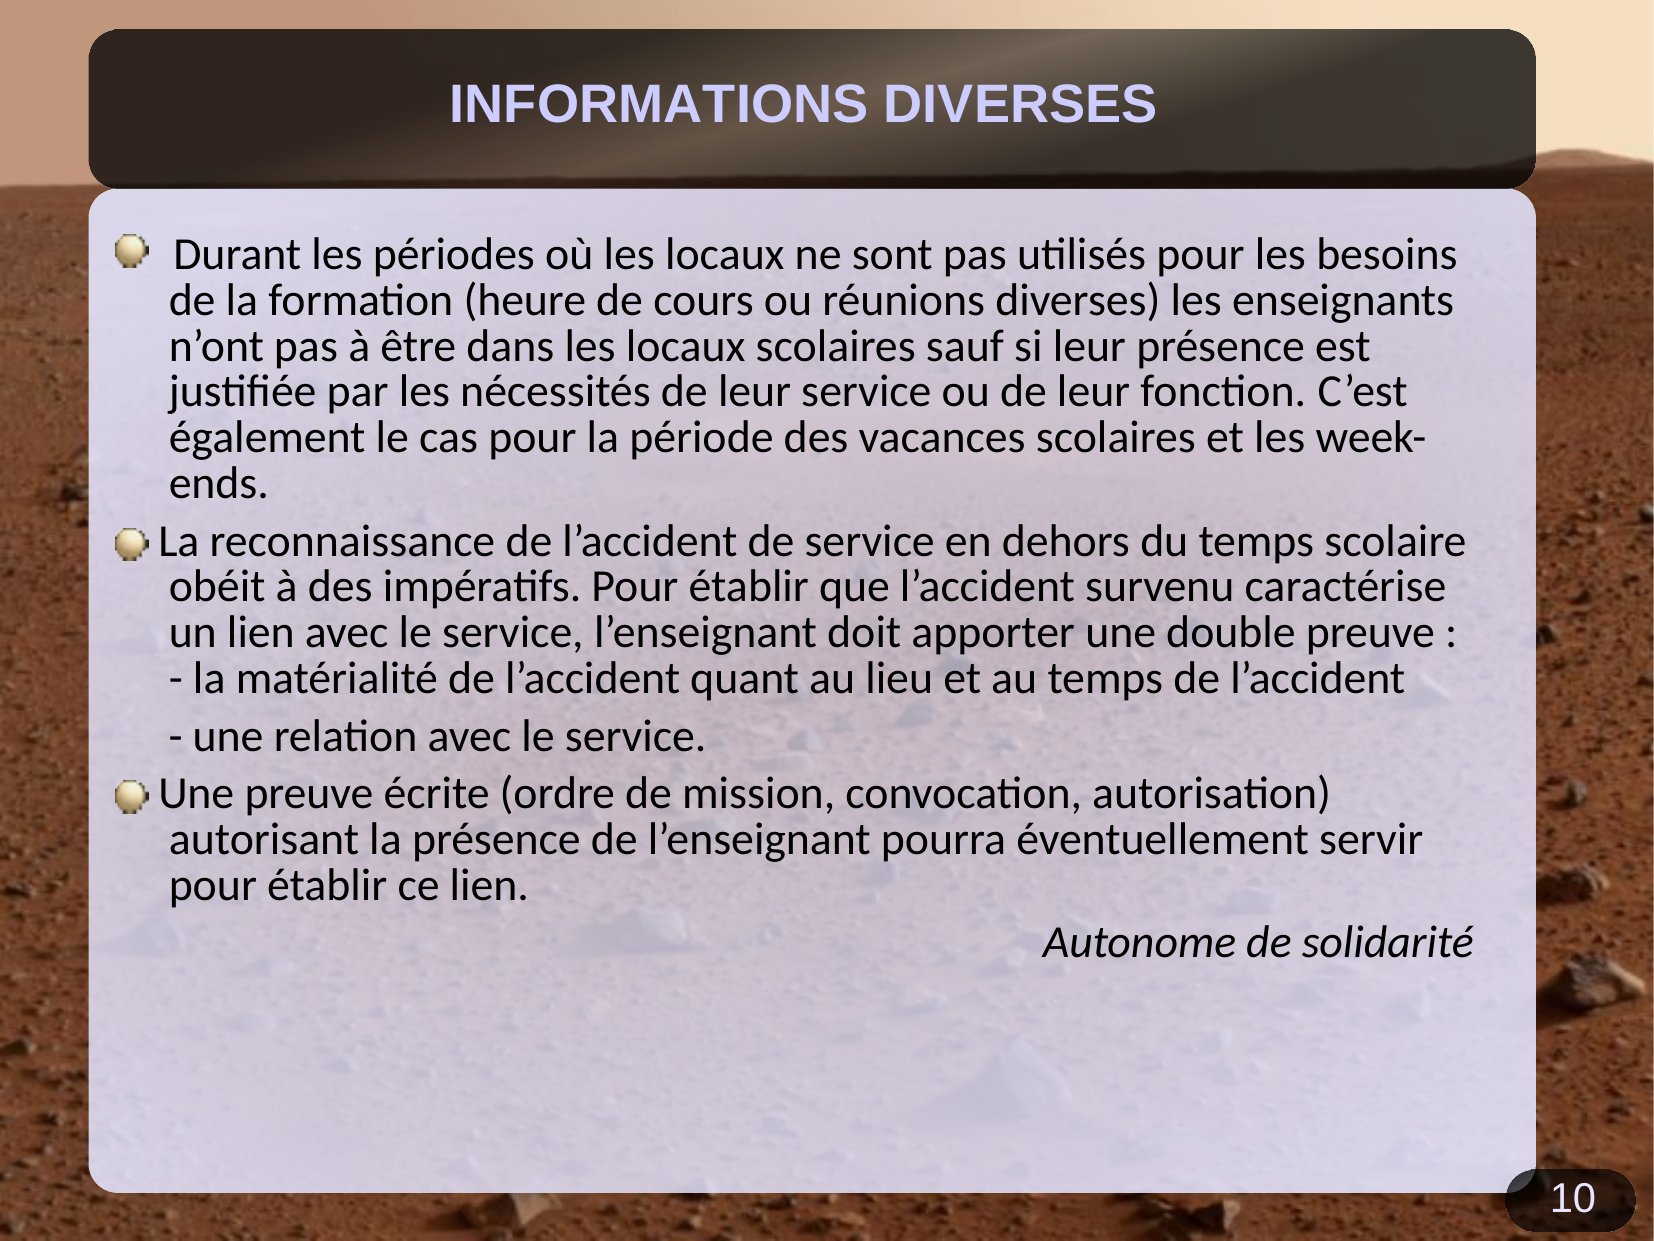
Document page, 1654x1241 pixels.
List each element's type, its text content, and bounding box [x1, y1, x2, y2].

list Durant les périodes où les locaux ne sont pas utilisés pour les besoins de la formation (heure de cours ou réunions diverses) les enseignants n’ont pas à être dans les locaux scolaires sauf si leur présence est justifiée par les nécessités de leur service ou de leur fonction. C’est également le cas pour la période des vacances scolaires et les week-ends. La reconnaissance de l’accident de service en dehors du temps scolaire obéit à des impératifs. Pour établir que l’accident survenu caractérise un lien avec le service, l’enseignant doit apporter une double preuve : - la matérialité de l’accident quant au lieu et au temps de l’accident - une relation avec le service. Une preuve écrite (ordre de mission, convocation, autorisation) autorisant la présence de l’enseignant pourra éventuellement servir pour établir ce lien. Autonome de solidarité [115, 220, 1474, 1229]
title INFORMATIONS DIVERSES [118, 59, 1506, 148]
picture [0, 0, 1654, 1241]
